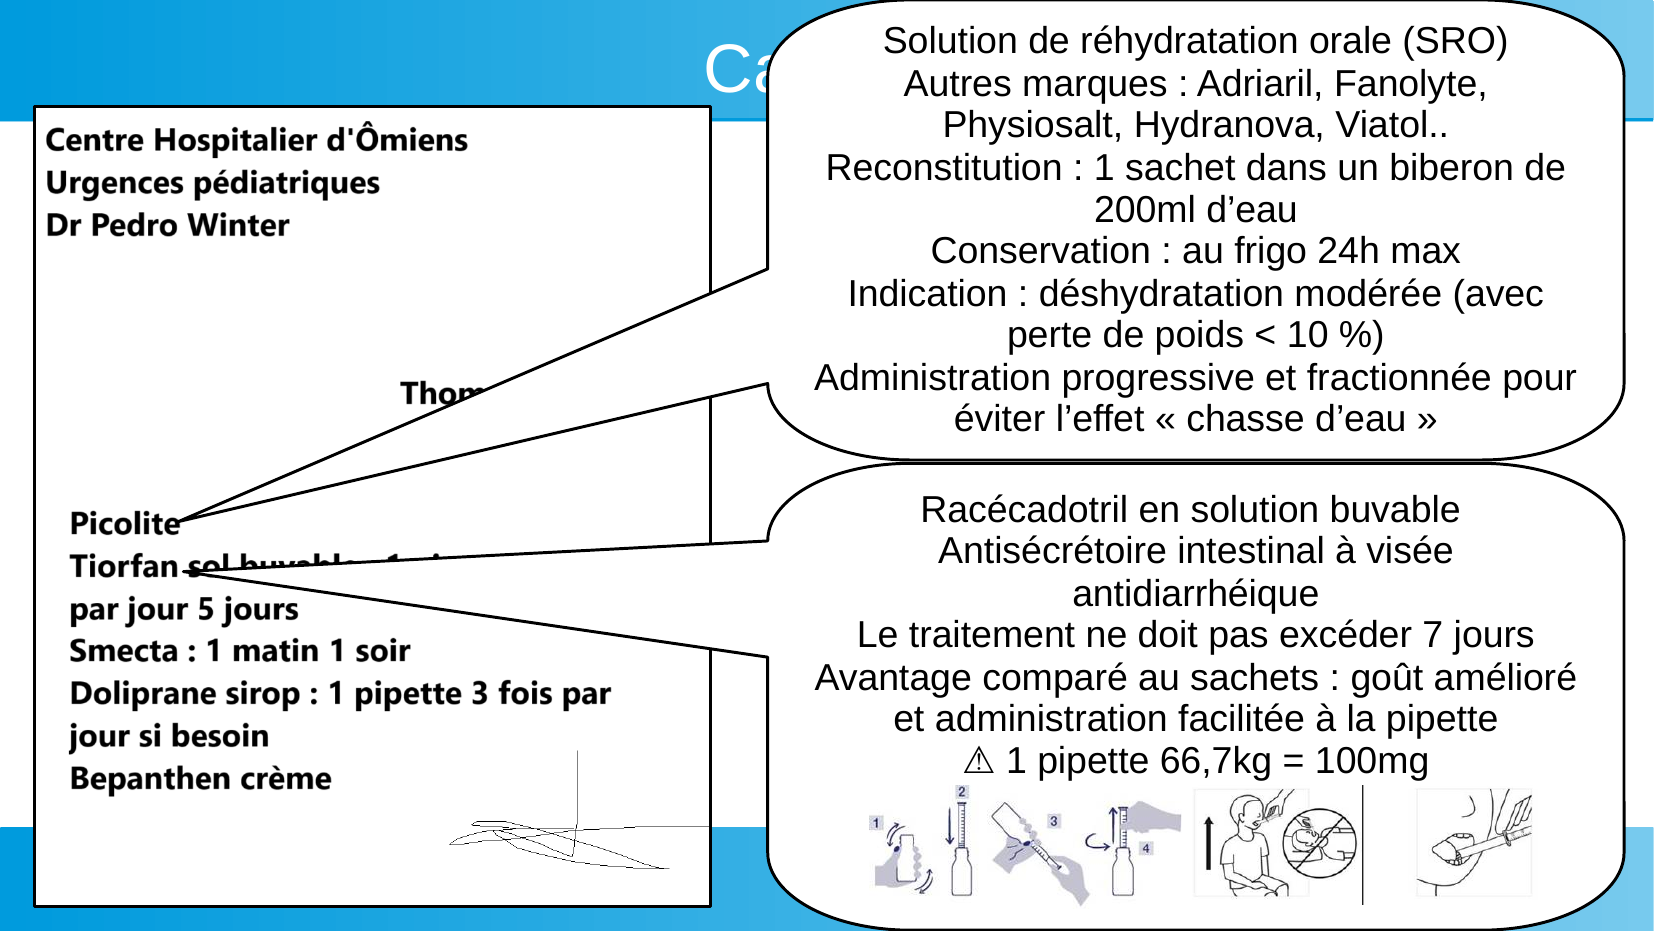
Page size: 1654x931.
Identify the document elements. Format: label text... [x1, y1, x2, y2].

text_box Solution de réhydratation orale (SRO) Autres marques : Adriaril, Fanolyte, Physiosalt, Hydranova, Viatol.. Reconstitution : 1 sachet dans un biberon de 200ml d’eau Conservation : au frigo 24h max Indication : déshydratation modérée (avec perte de poids < 10 %) Administration progressive et fractionnée pour éviter l’effet « chasse d’eau » [178, 0, 1625, 522]
text_box Racécadotril en solution buvable Antisécrétoire intestinal à visée antidiarrhéique Le traitement ne doit pas excéder 7 jours Avantage comparé au sachets : goût amélioré et administration facilitée à la pipette ⚠️ 1 pipette 66,7kg = 100mg [183, 463, 1625, 931]
picture [869, 785, 1538, 909]
title Cas n°3 [59, 29, 796, 108]
picture [35, 107, 709, 906]
